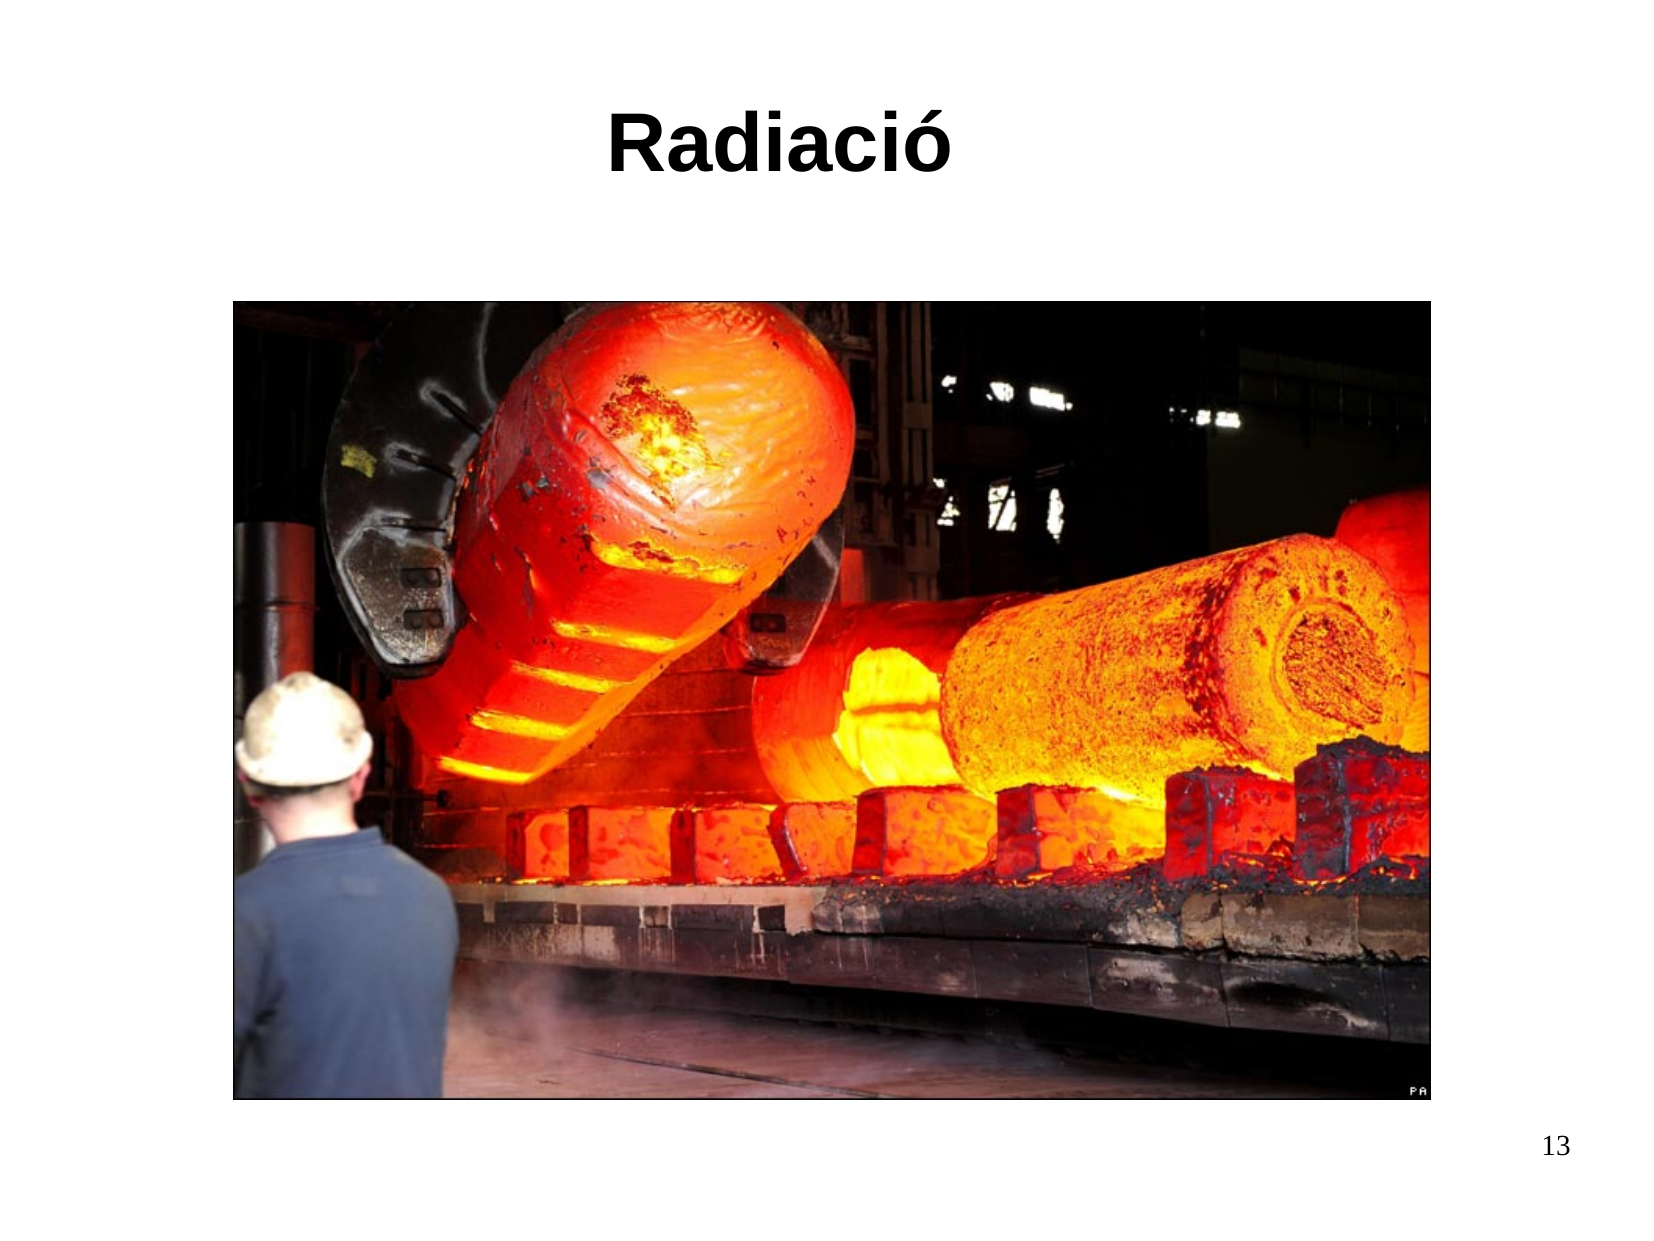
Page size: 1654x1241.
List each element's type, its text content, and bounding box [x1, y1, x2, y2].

picture [233, 301, 1431, 1100]
text_box Radiació [591, 88, 1021, 213]
